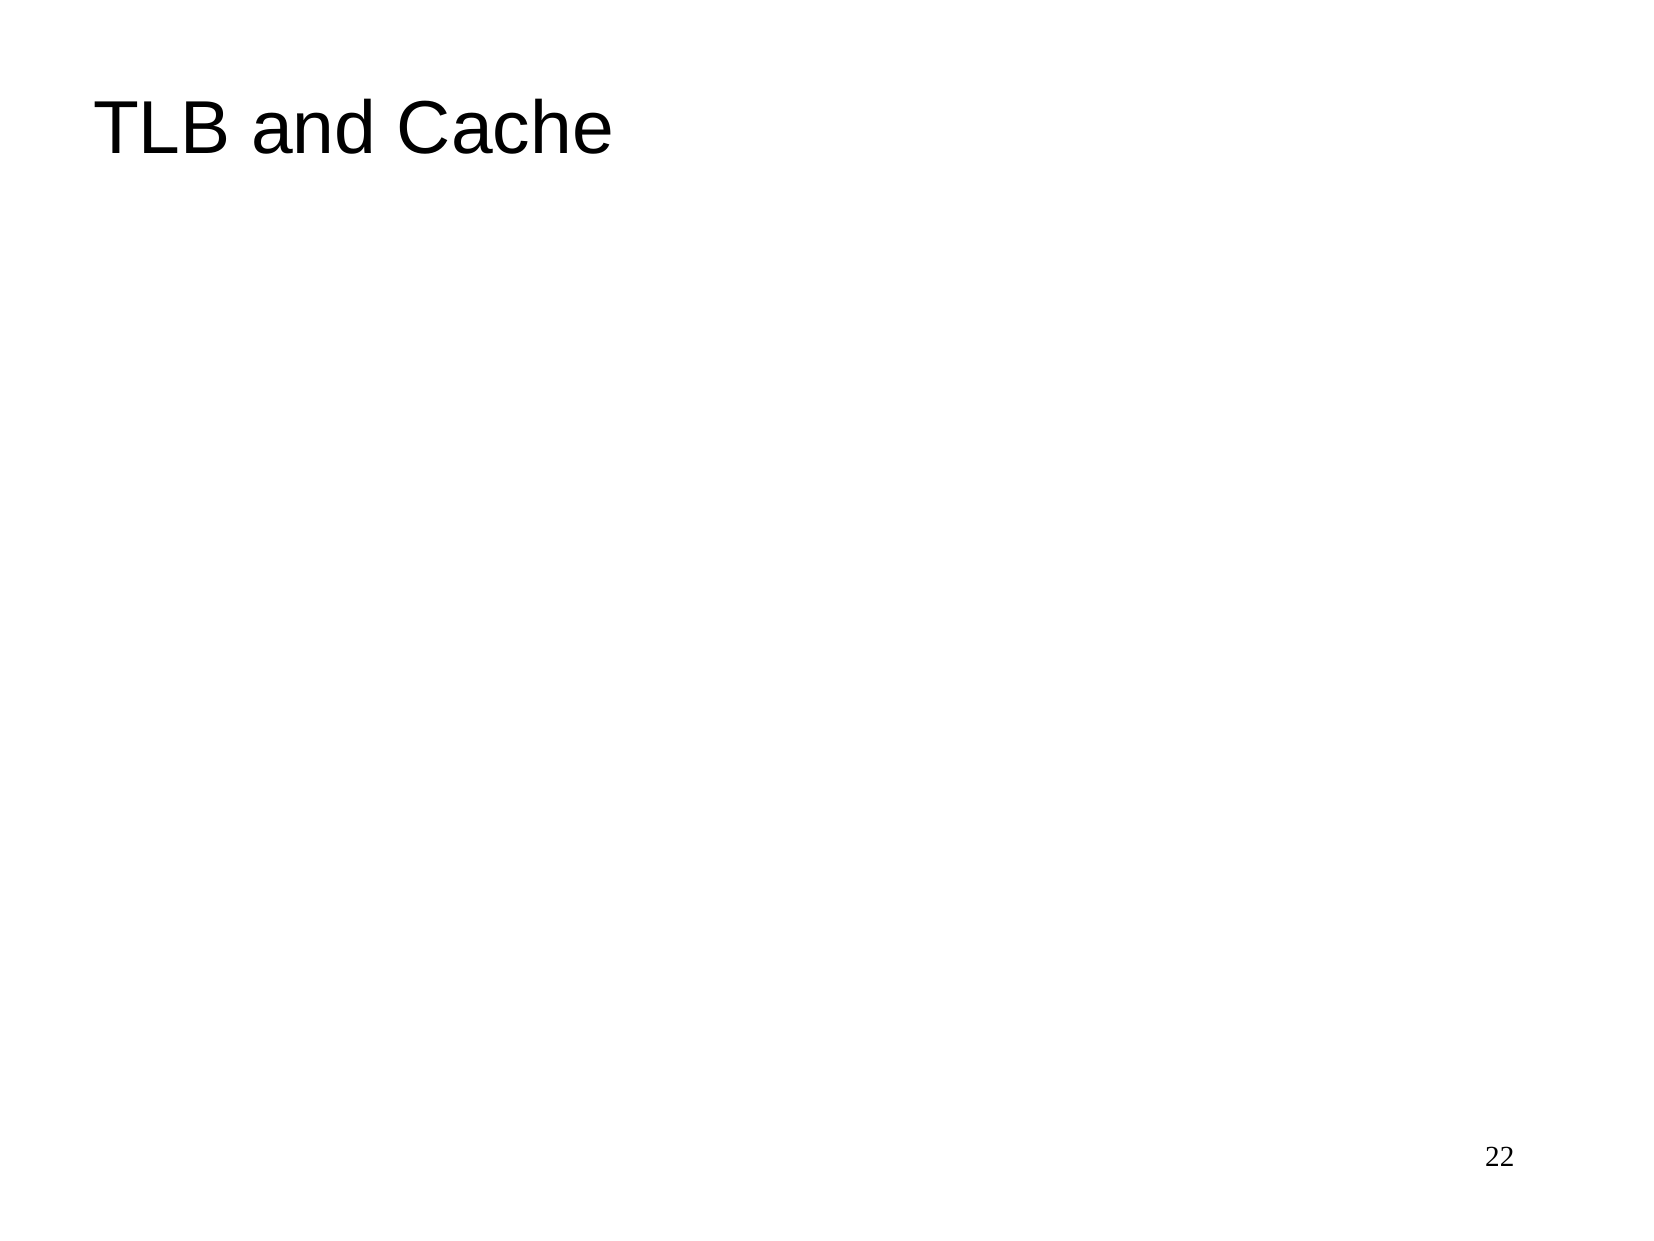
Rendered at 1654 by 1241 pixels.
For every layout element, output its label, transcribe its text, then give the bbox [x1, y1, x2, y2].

text_box TLB and Cache [78, 71, 630, 177]
text_box <number> [1184, 1129, 1530, 1213]
